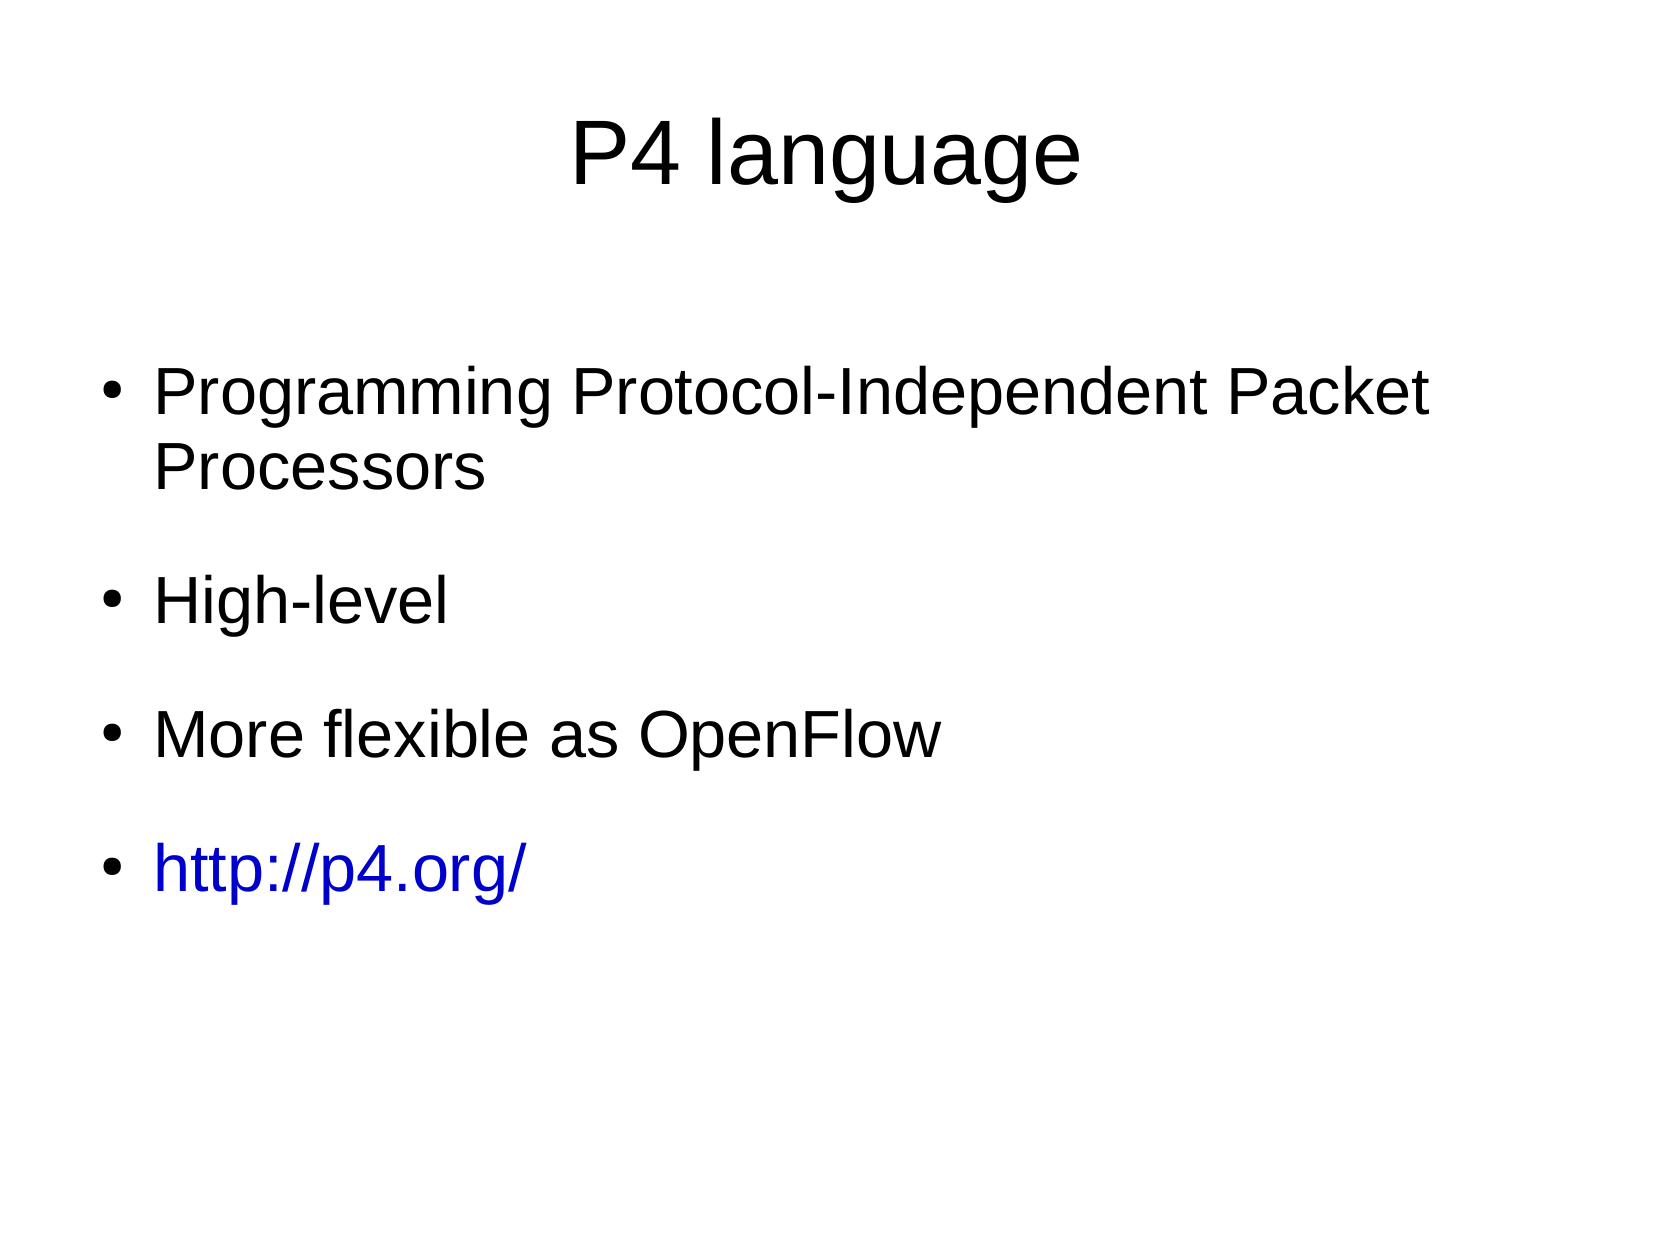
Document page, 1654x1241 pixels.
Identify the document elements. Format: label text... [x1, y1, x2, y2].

title P4 language [82, 49, 1571, 257]
list Programming Protocol-Independent Packet Processors High-level More flexible as OpenFlow http://p4.org/ [82, 354, 1571, 1074]
